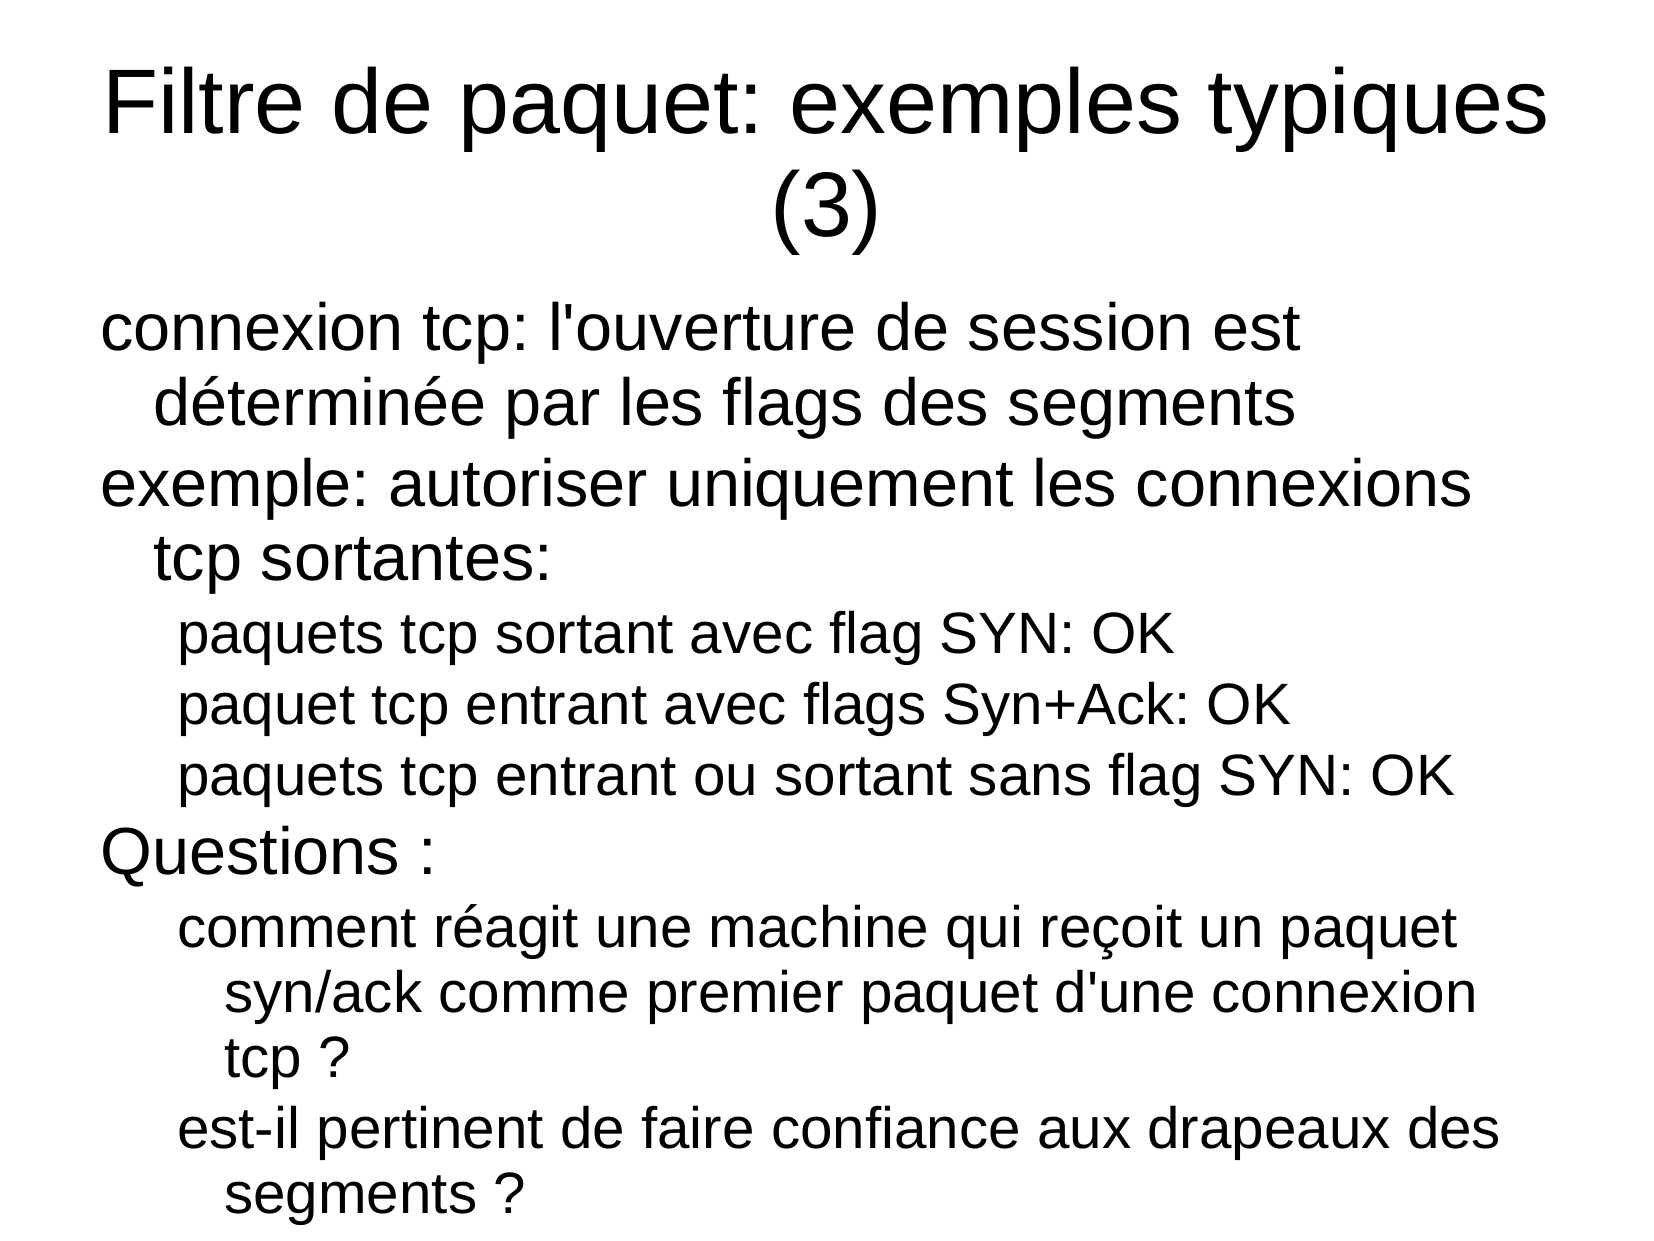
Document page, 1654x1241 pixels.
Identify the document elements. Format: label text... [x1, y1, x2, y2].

title Filtre de paquet: exemples typiques (3) [82, 39, 1571, 267]
list connexion tcp: l'ouverture de session est déterminée par les flags des segments exemple: autoriser uniquement les connexions tcp sortantes: paquets tcp sortant avec flag SYN: OK paquet tcp entrant avec flags Syn+Ack: OK paquets tcp entrant ou sortant sans flag SYN: OK Questions : comment réagit une machine qui reçoit un paquet syn/ack comme premier paquet d'une connexion tcp ? est-il pertinent de faire confiance aux drapeaux des segments ? [82, 290, 1571, 1241]
